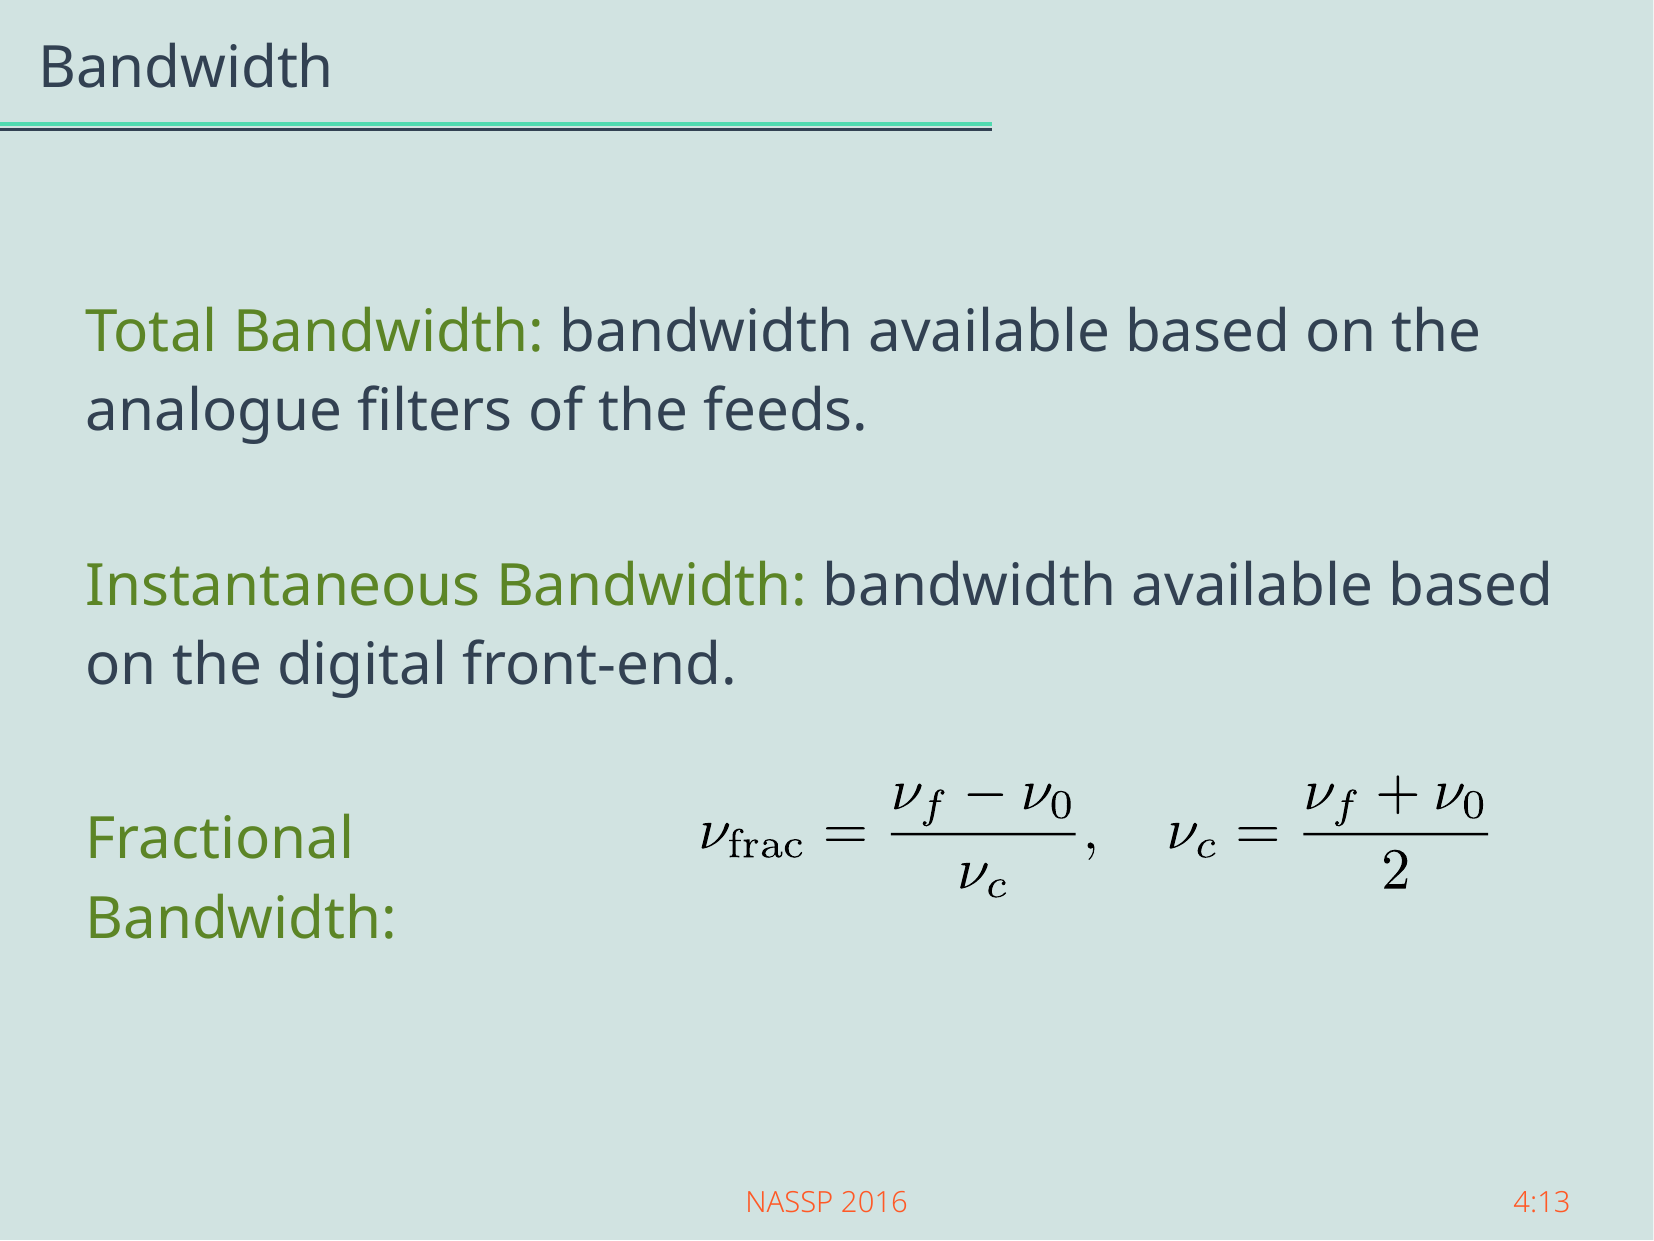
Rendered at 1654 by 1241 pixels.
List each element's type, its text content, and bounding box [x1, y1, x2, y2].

text_box Bandwidth [23, 17, 1063, 103]
text_box [698, 775, 1489, 898]
text_box Instantaneous Bandwidth: bandwidth available based on the digital front-end. [70, 535, 1607, 691]
text_box Fractional Bandwidth: [70, 789, 662, 875]
text_box Total Bandwidth: bandwidth available based on the analogue filters of the feeds. [70, 281, 1607, 437]
